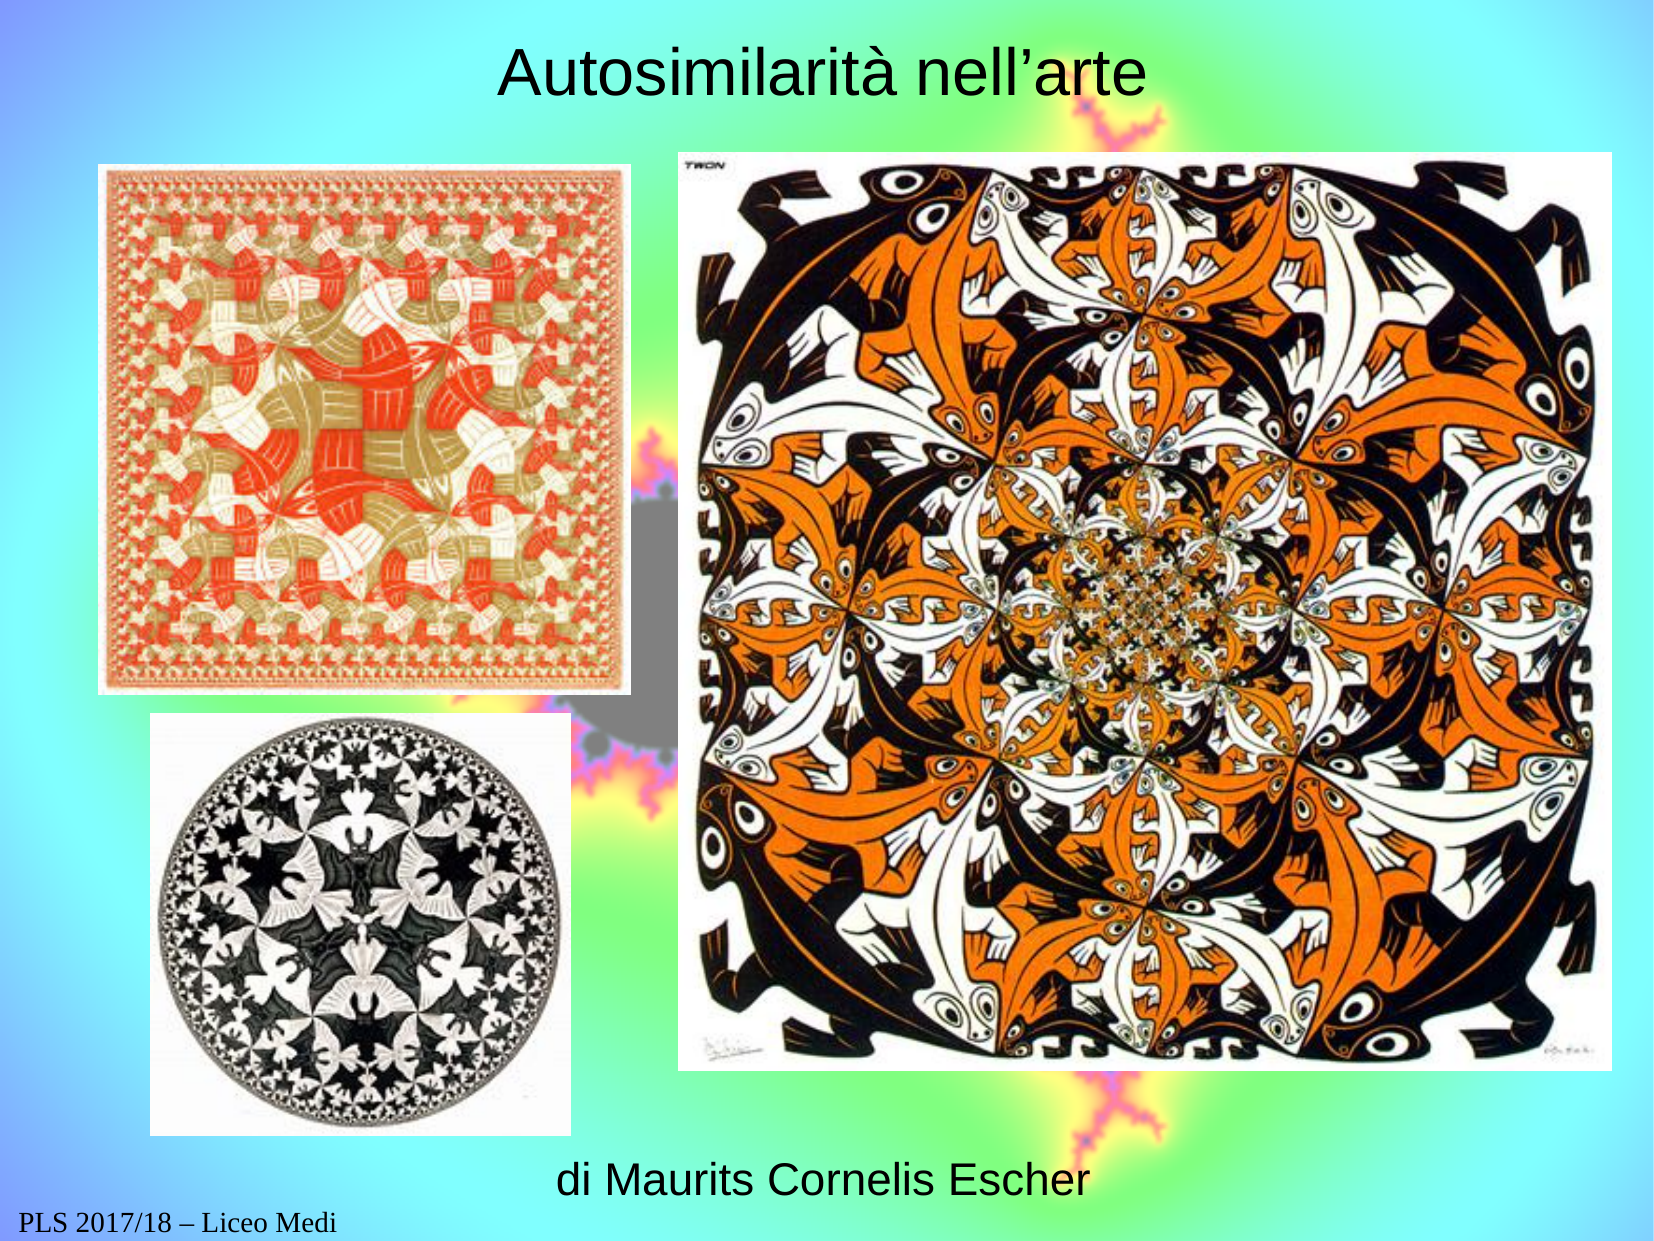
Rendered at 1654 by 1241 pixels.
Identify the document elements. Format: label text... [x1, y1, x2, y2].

picture [0, 0, 1654, 1241]
title Autosimilarità nell’arte [20, 0, 1626, 147]
title di Maurits Cornelis Escher [20, 1135, 1626, 1224]
